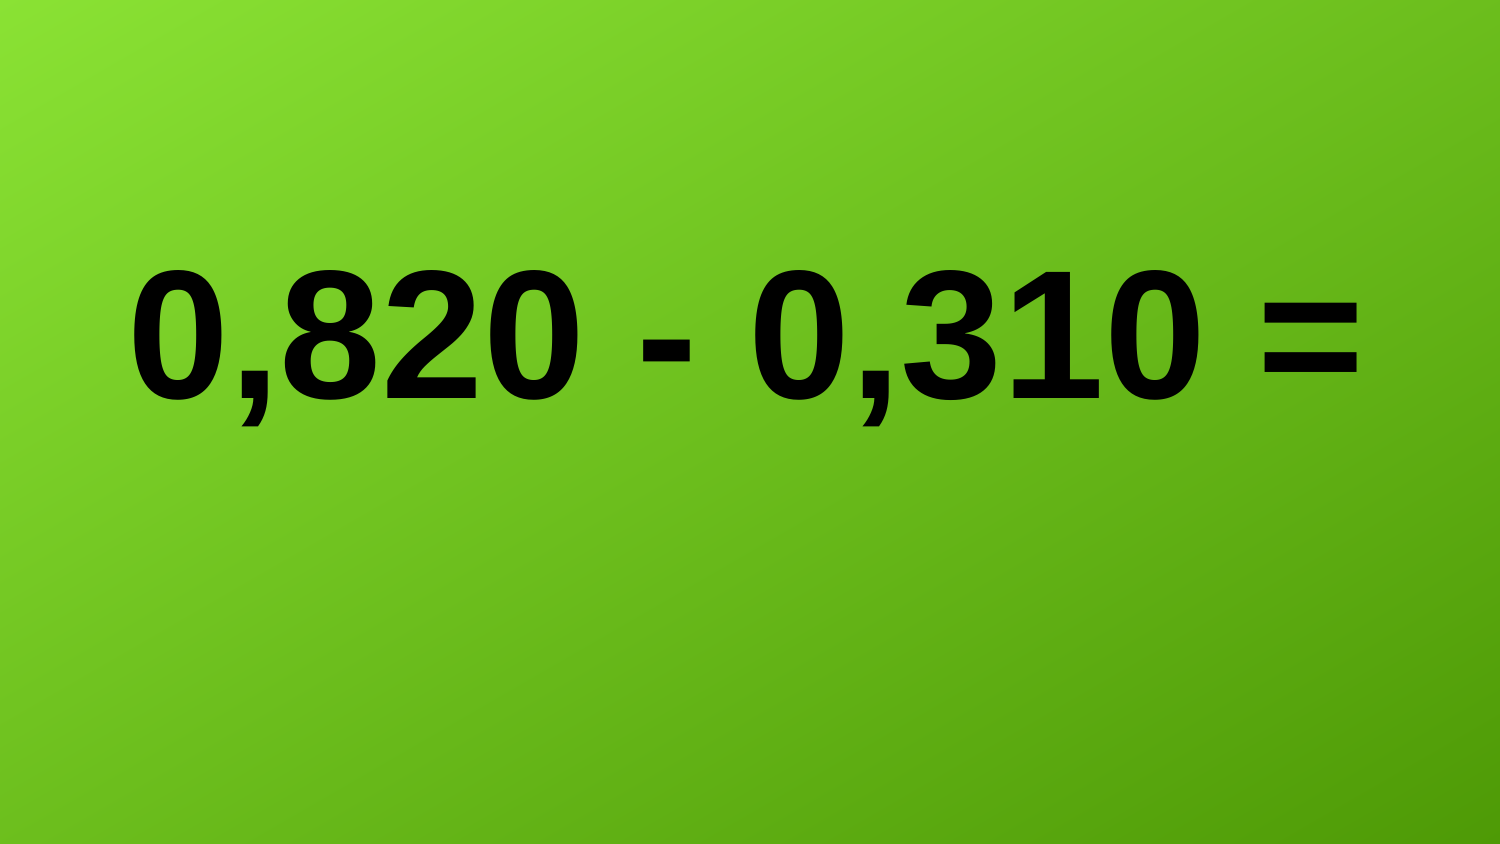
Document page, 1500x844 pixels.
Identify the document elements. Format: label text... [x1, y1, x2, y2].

text_box 0,820 - 0,310 = [112, 259, 1388, 450]
